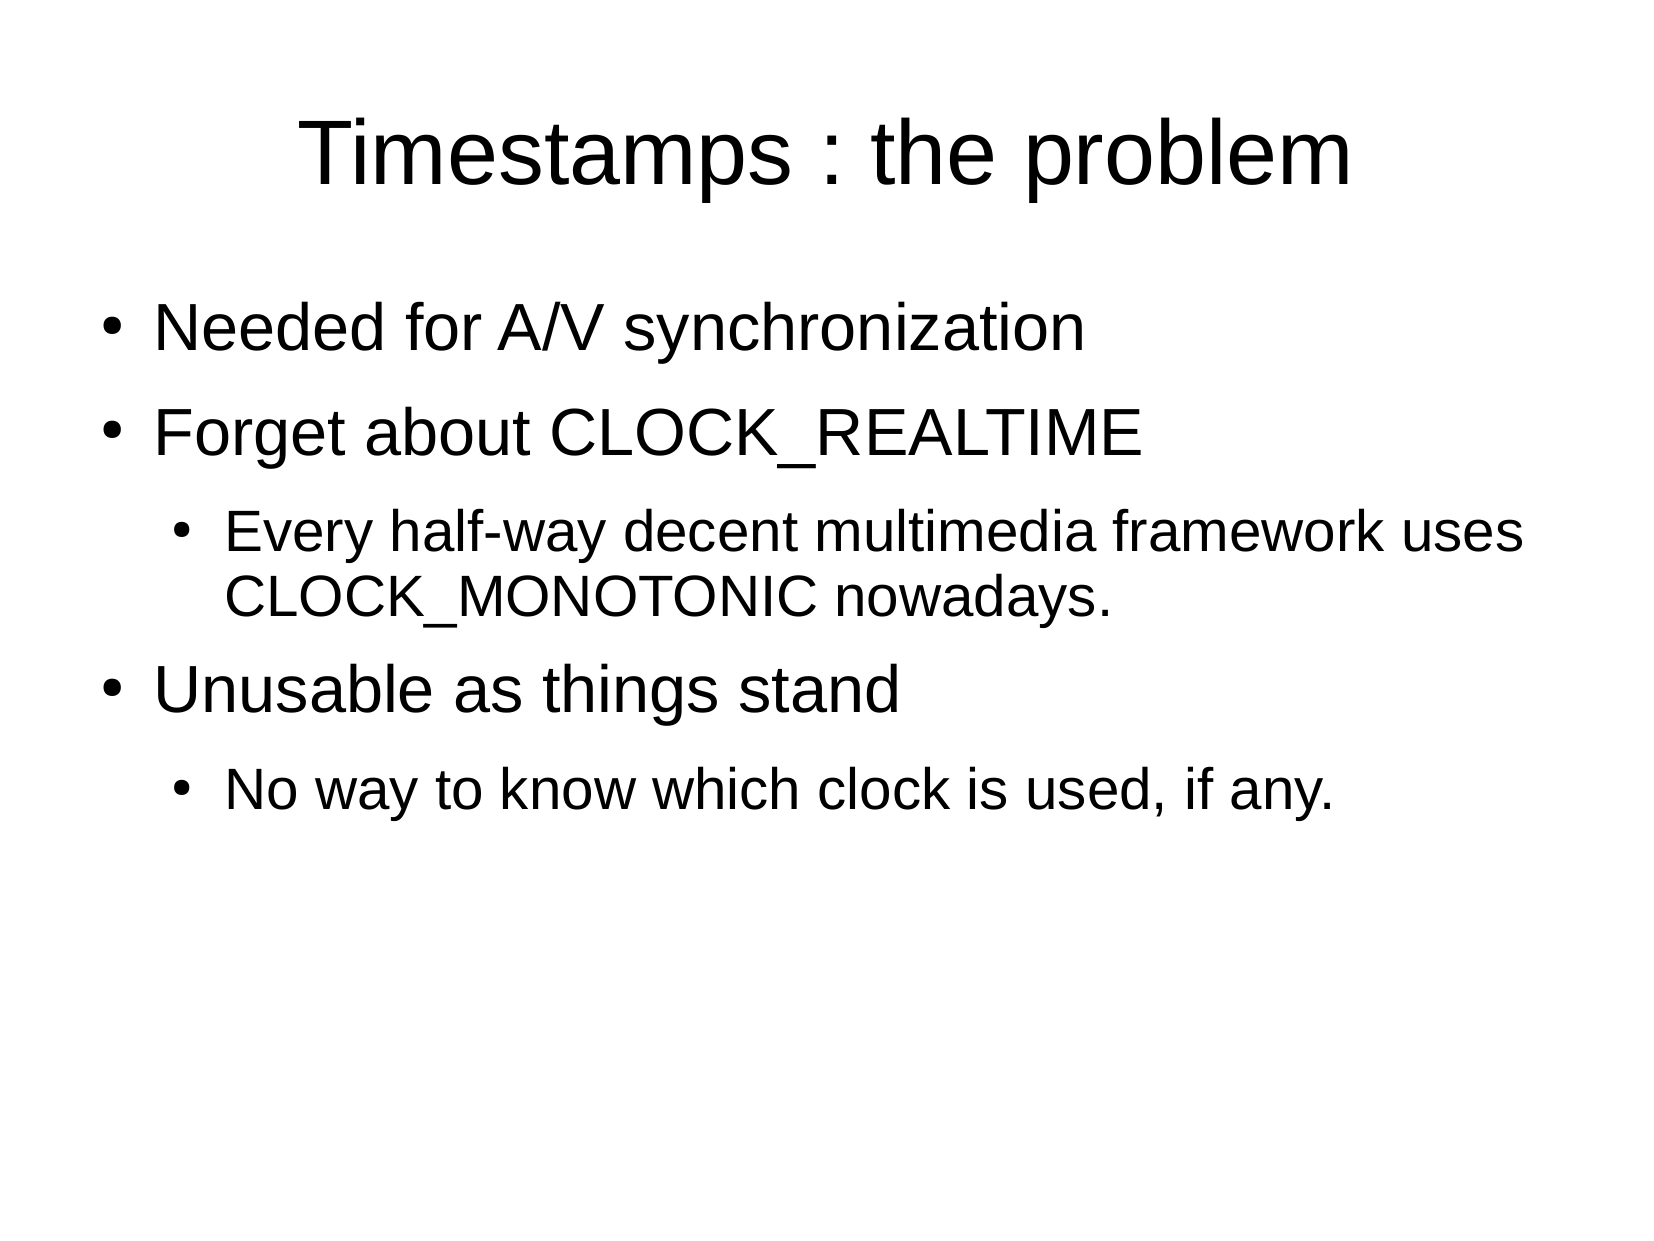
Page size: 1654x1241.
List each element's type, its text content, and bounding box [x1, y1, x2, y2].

title Timestamps : the problem [82, 56, 1571, 250]
list Needed for A/V synchronization Forget about CLOCK_REALTIME Every half-way decent multimedia framework uses CLOCK_MONOTONIC nowadays. Unusable as things stand No way to know which clock is used, if any. [82, 290, 1571, 1109]
